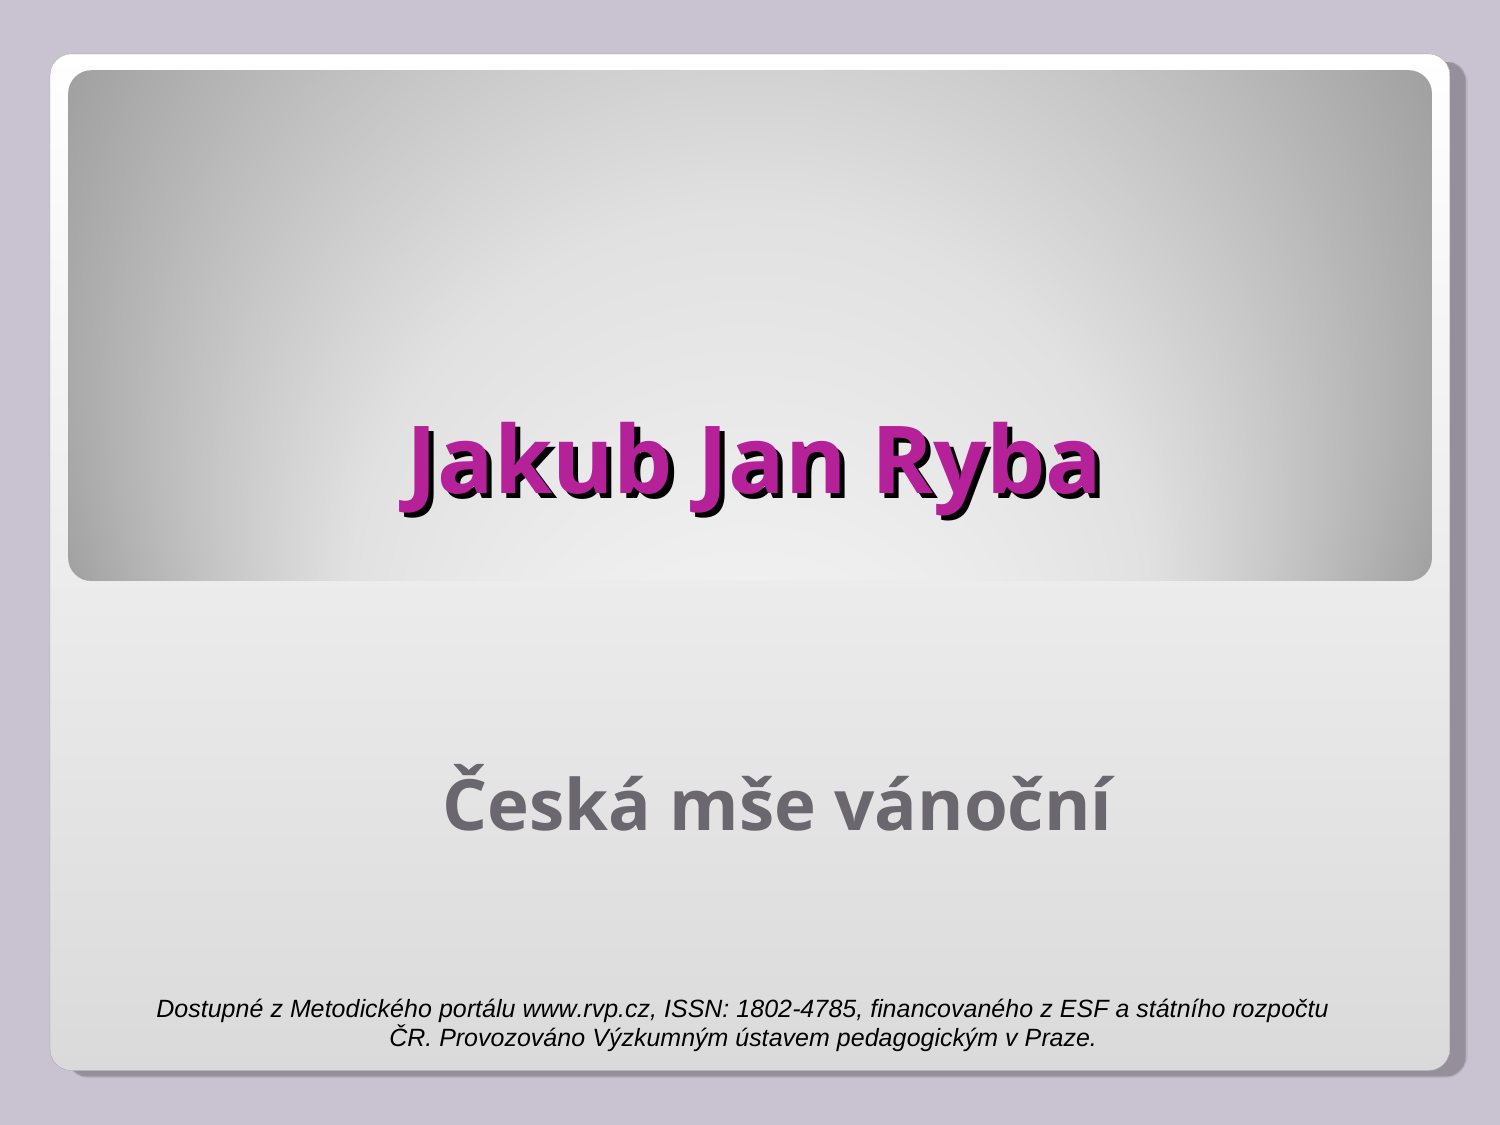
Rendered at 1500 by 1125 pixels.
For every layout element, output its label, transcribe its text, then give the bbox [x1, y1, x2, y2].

title Jakub Jan Ryba [117, 234, 1393, 520]
text_box Dostupné z Metodického portálu www.rvp.cz, ISSN: 1802-4785, financovaného z ESF a státního rozpočtu ČR. Provozováno Výzkumným ústavem pedagogickým v Praze. [117, 984, 1372, 1060]
text_box Česká mše vánoční [210, 691, 1324, 844]
picture [67, 69, 1433, 582]
